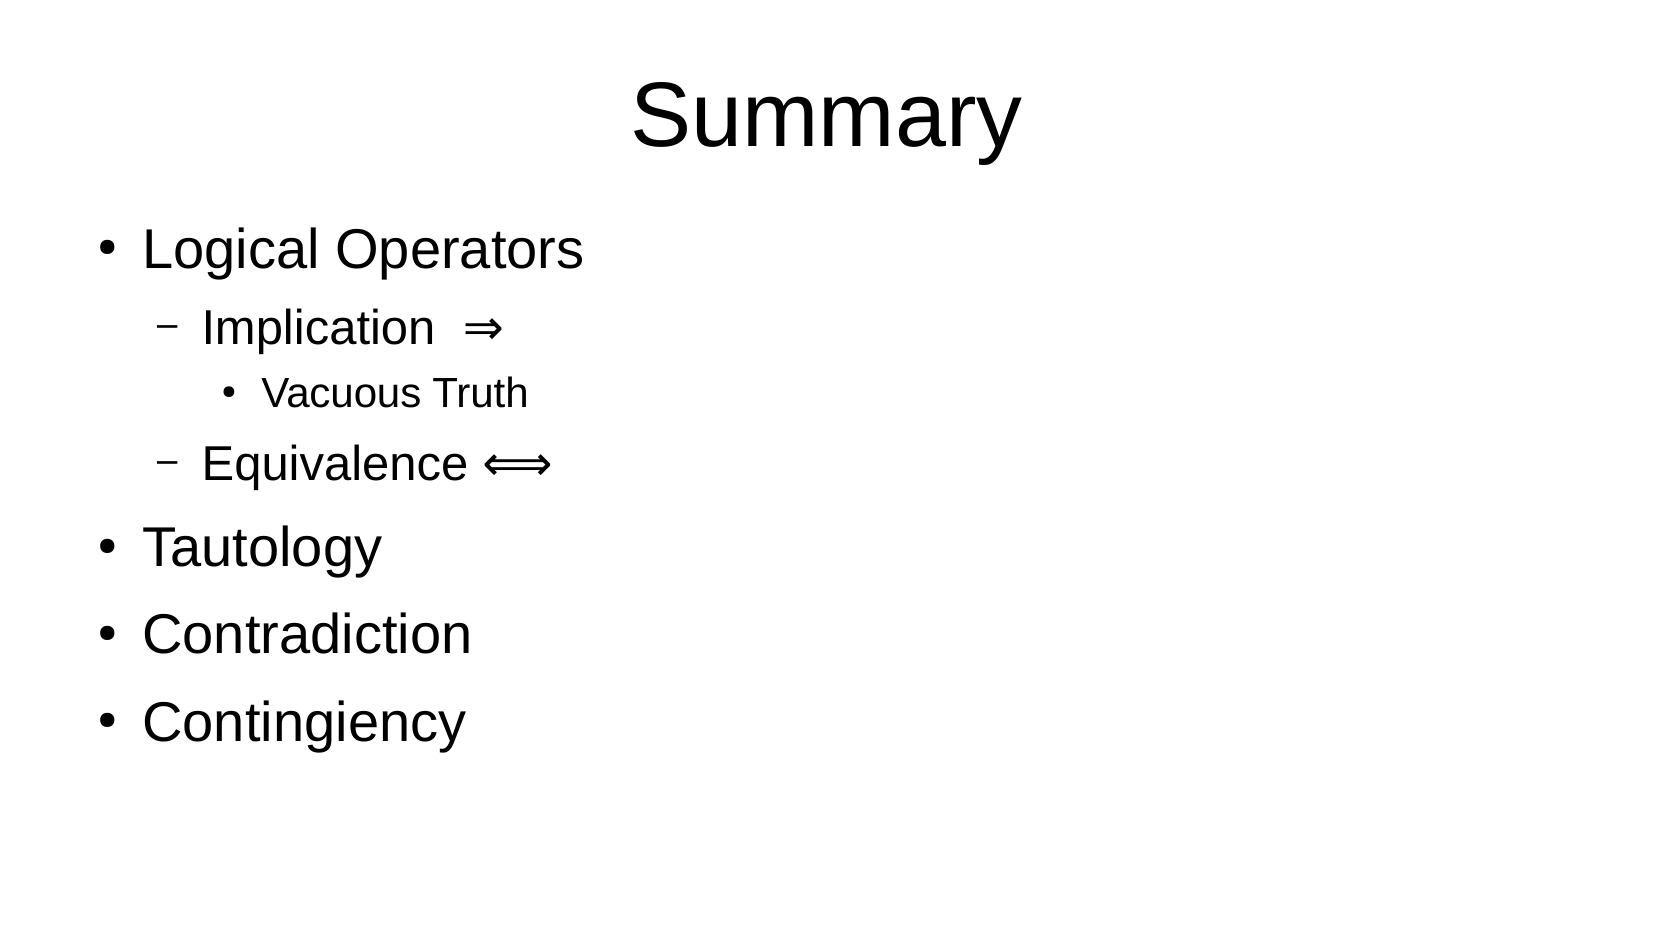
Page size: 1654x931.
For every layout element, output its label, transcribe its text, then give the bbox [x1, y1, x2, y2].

title Summary [82, 37, 1571, 193]
list Logical Operators Implication ⇒ Vacuous Truth Equivalence ⟺ Tautology Contradiction Contingiency [82, 217, 1571, 758]
